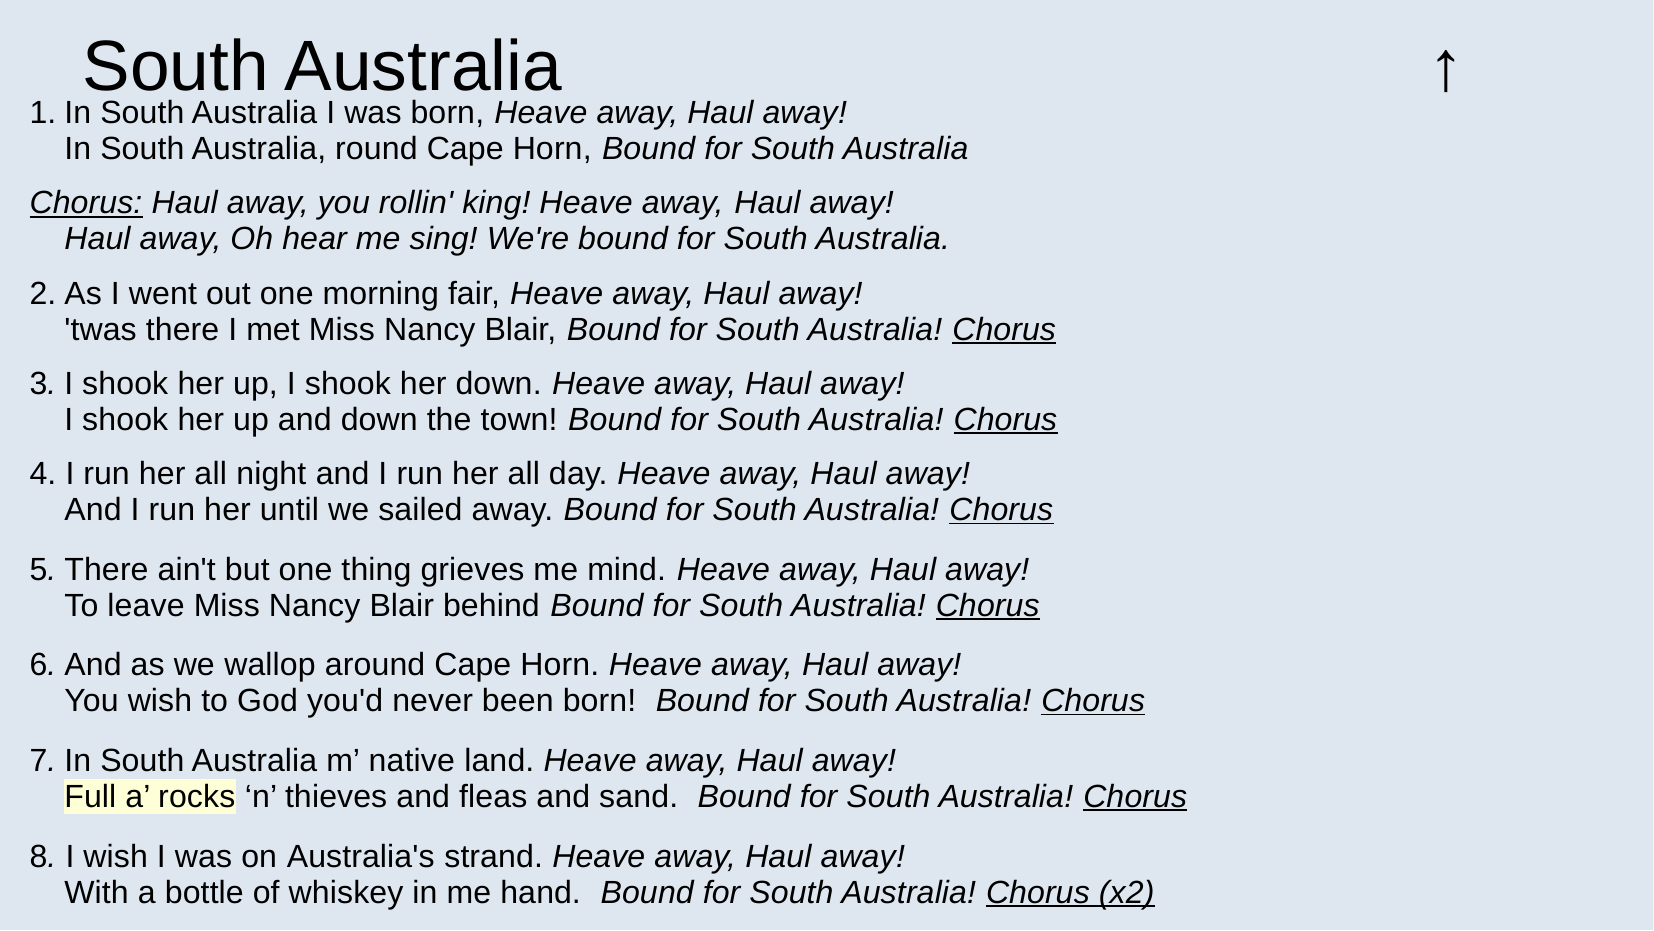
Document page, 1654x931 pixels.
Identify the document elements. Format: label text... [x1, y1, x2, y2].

subtitle 1. In South Australia I was born, Heave away, Haul away! In South Australia, round Cape Horn, Bound for South Australia Chorus: Haul away, you rollin' king! Heave away, Haul away! Haul away, Oh hear me sing! We're bound for South Australia. 2. As I went out one morning fair, Heave away, Haul away! 'twas there I met Miss Nancy Blair, Bound for South Australia! Chorus 3. I shook her up, I shook her down. Heave away, Haul away! I shook her up and down the town! Bound for South Australia! Chorus 4. I run her all night and I run her all day. Heave away, Haul away! And I run her until we sailed away. Bound for South Australia! Chorus 5. There ain't but one thing grieves me mind. Heave away, Haul away! To leave Miss Nancy Blair behind Bound for South Australia! Chorus 6. And as we wallop around Cape Horn. Heave away, Haul away! You wish to God you'd never been born! Bound for South Australia! Chorus 7. In South Australia m’ native land. Heave away, Haul away! Full a’ rocks ‘n’ thieves and fleas and sand. Bound for South Australia! Chorus 8. I wish I was on Australia's strand. Heave away, Haul away! With a bottle of whiskey in me hand. Bound for South Australia! Chorus (x2) [29, 94, 1625, 922]
title South Australia ↑ [82, 23, 1571, 94]
